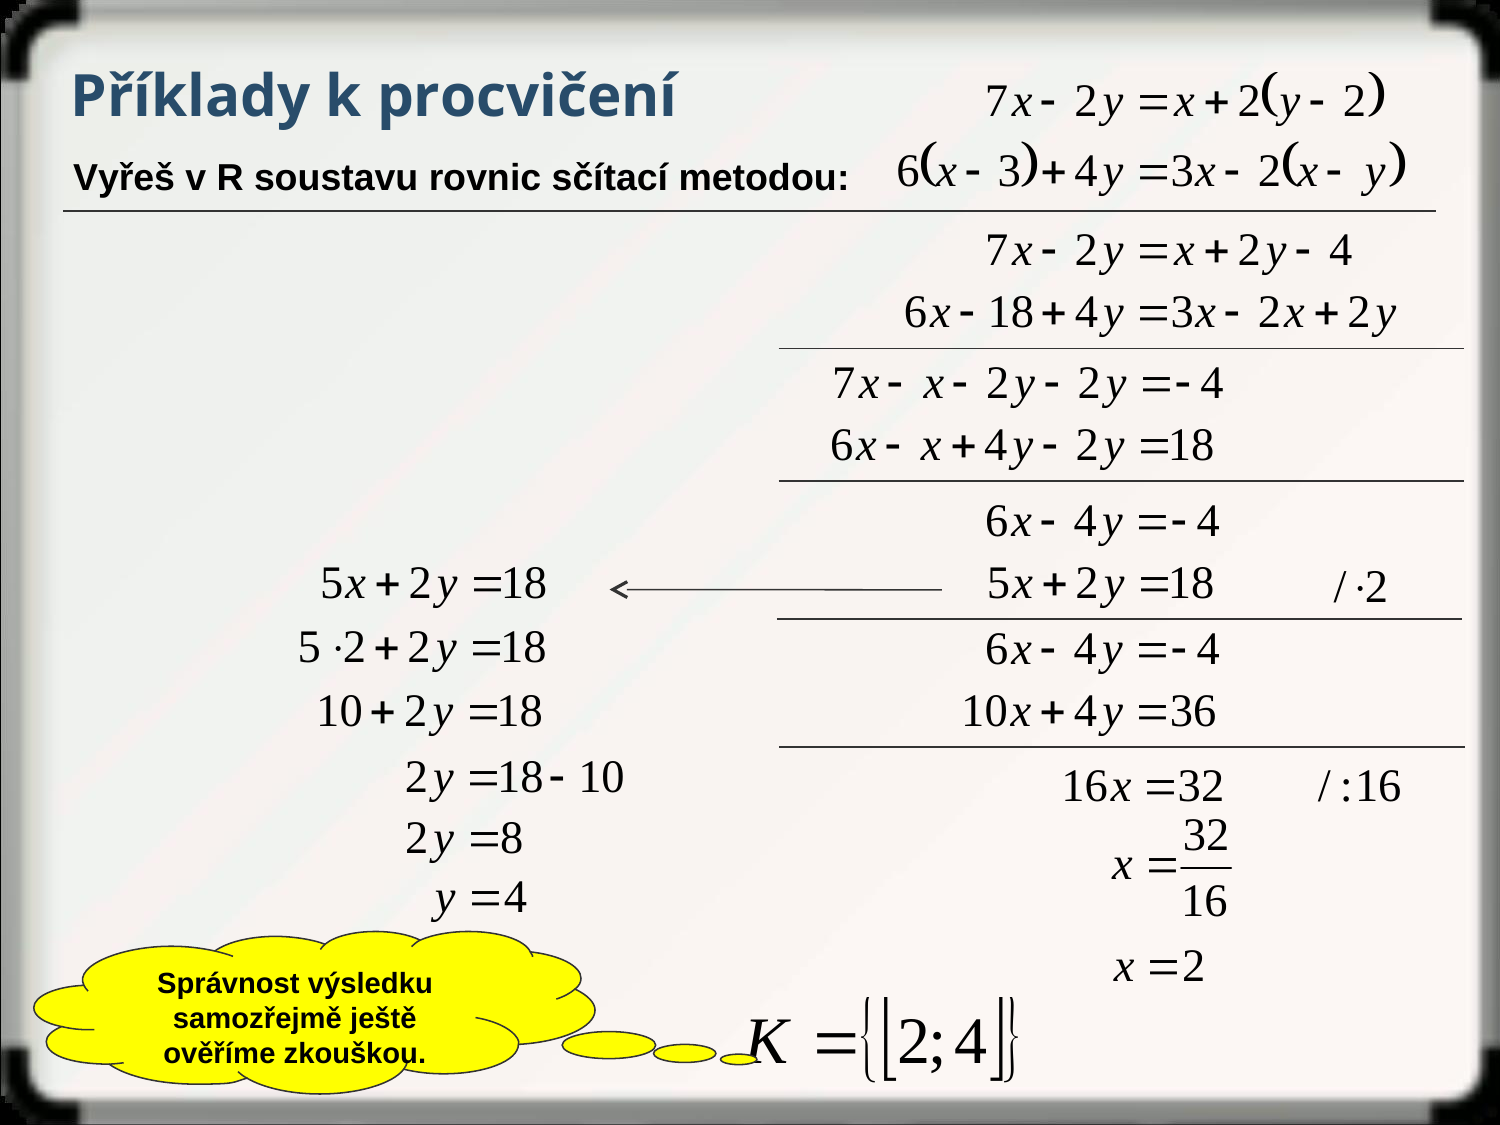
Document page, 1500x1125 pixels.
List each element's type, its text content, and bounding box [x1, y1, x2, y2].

chart [314, 683, 551, 746]
chart [1310, 758, 1408, 813]
chart [314, 555, 555, 618]
chart [890, 72, 1407, 205]
picture [0, 0, 1500, 1125]
chart [1104, 939, 1213, 994]
text_box Správnost výsledku samozřejmě ještě ověříme zkouškou. [562, 1031, 716, 1063]
chart [959, 621, 1227, 746]
text_box Správnost výsledku samozřejmě ještě ověříme zkouškou. [33, 931, 596, 1094]
chart [897, 222, 1406, 347]
chart [1325, 559, 1396, 614]
text_box Vyřeš v R soustavu rovnic sčítací metodou: [58, 128, 1410, 223]
chart [1059, 758, 1243, 927]
chart [978, 493, 1227, 618]
chart [397, 749, 635, 932]
chart [732, 997, 1036, 1092]
chart [823, 355, 1233, 480]
text_box Příklady k procvičení [55, 54, 1391, 149]
chart [292, 619, 553, 682]
